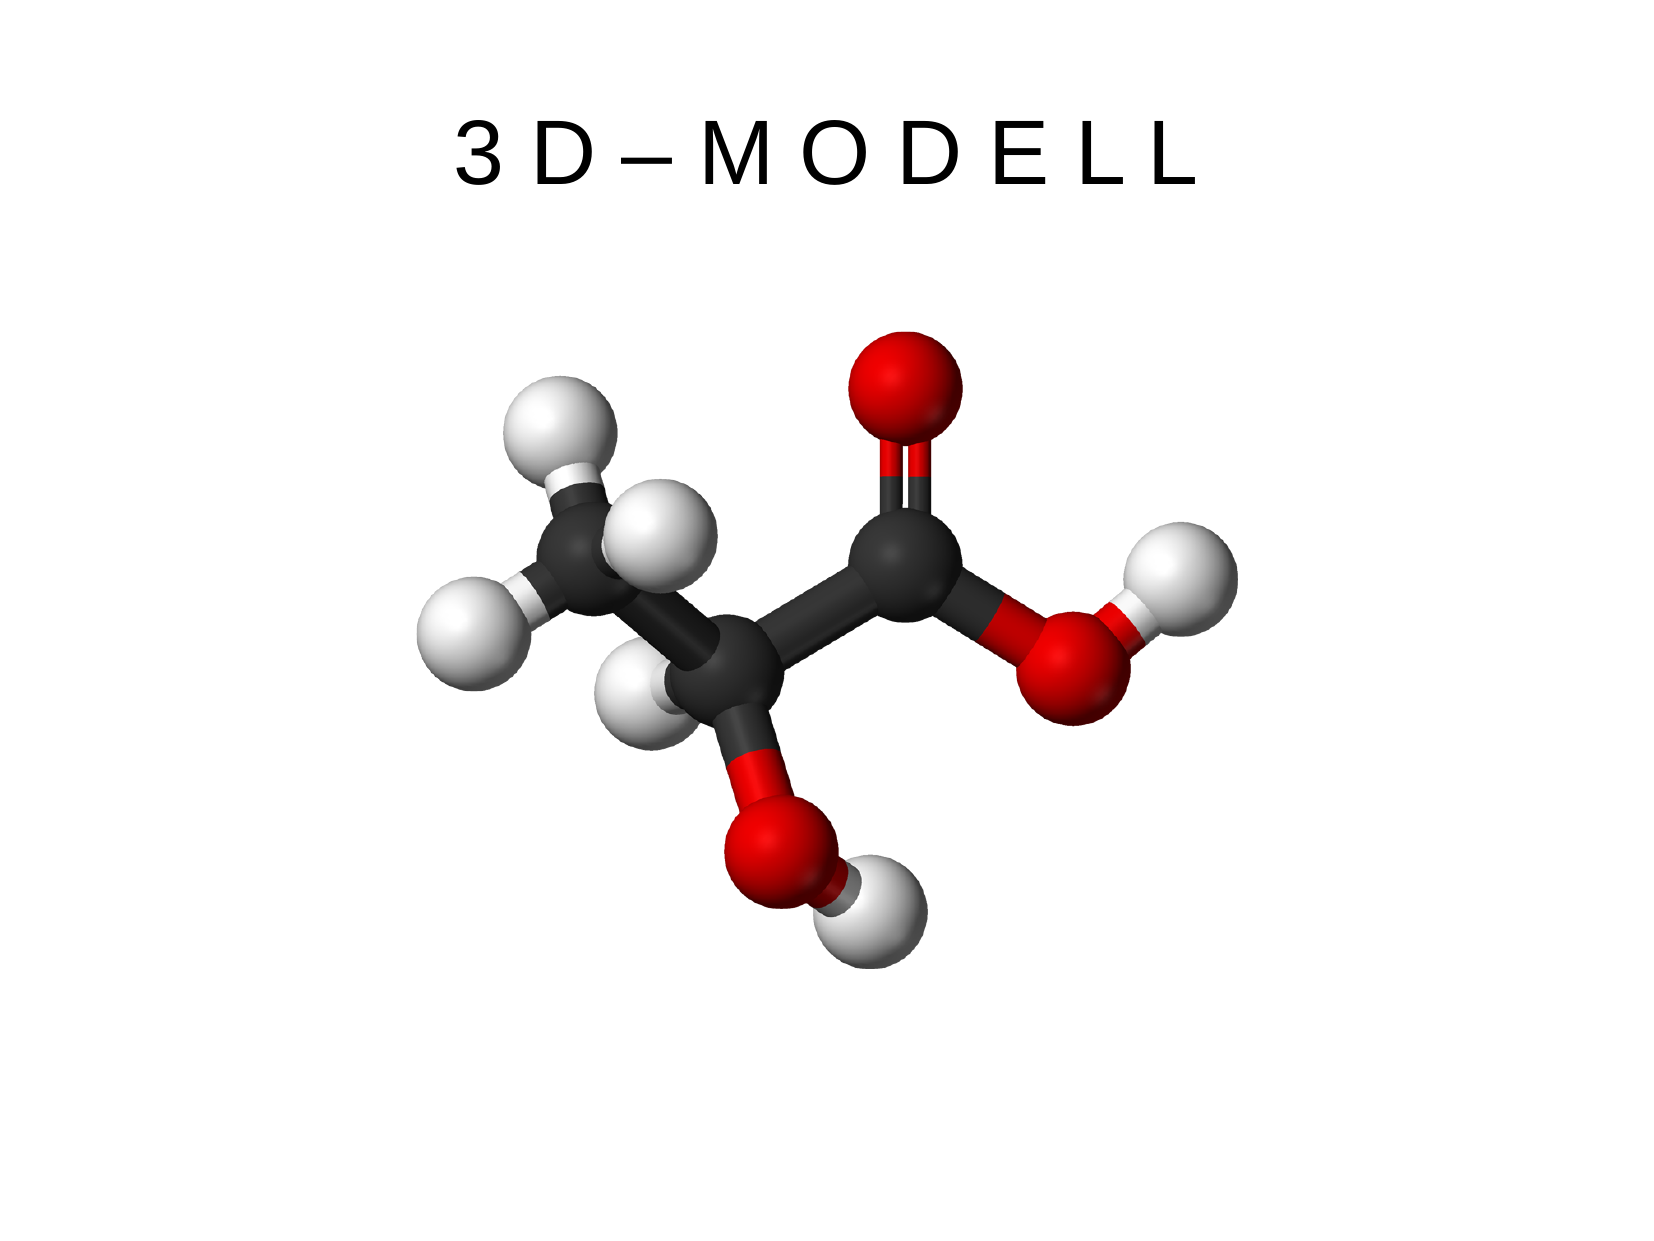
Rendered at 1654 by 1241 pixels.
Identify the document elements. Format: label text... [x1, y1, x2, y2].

picture [375, 290, 1279, 1010]
title 3 D – M O D E L L [82, 49, 1571, 257]
